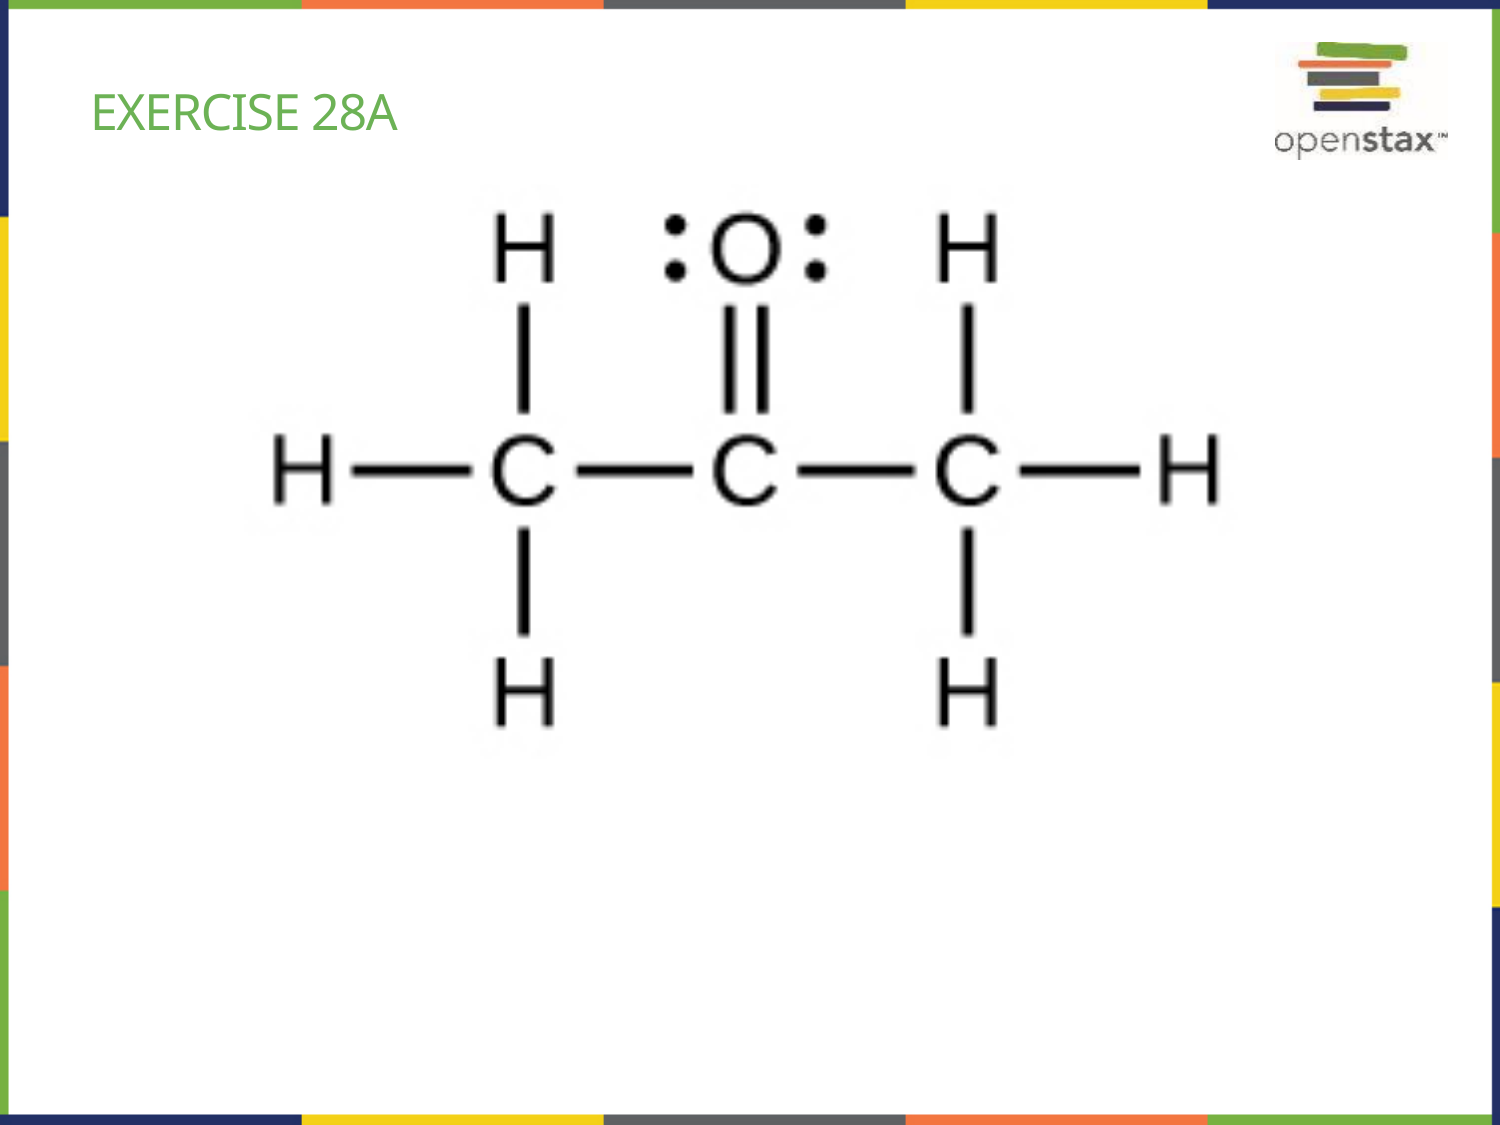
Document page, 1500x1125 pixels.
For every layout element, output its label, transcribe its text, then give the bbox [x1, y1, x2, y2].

picture [0, 0, 1500, 1125]
title Exercise 28a [75, 39, 1398, 148]
